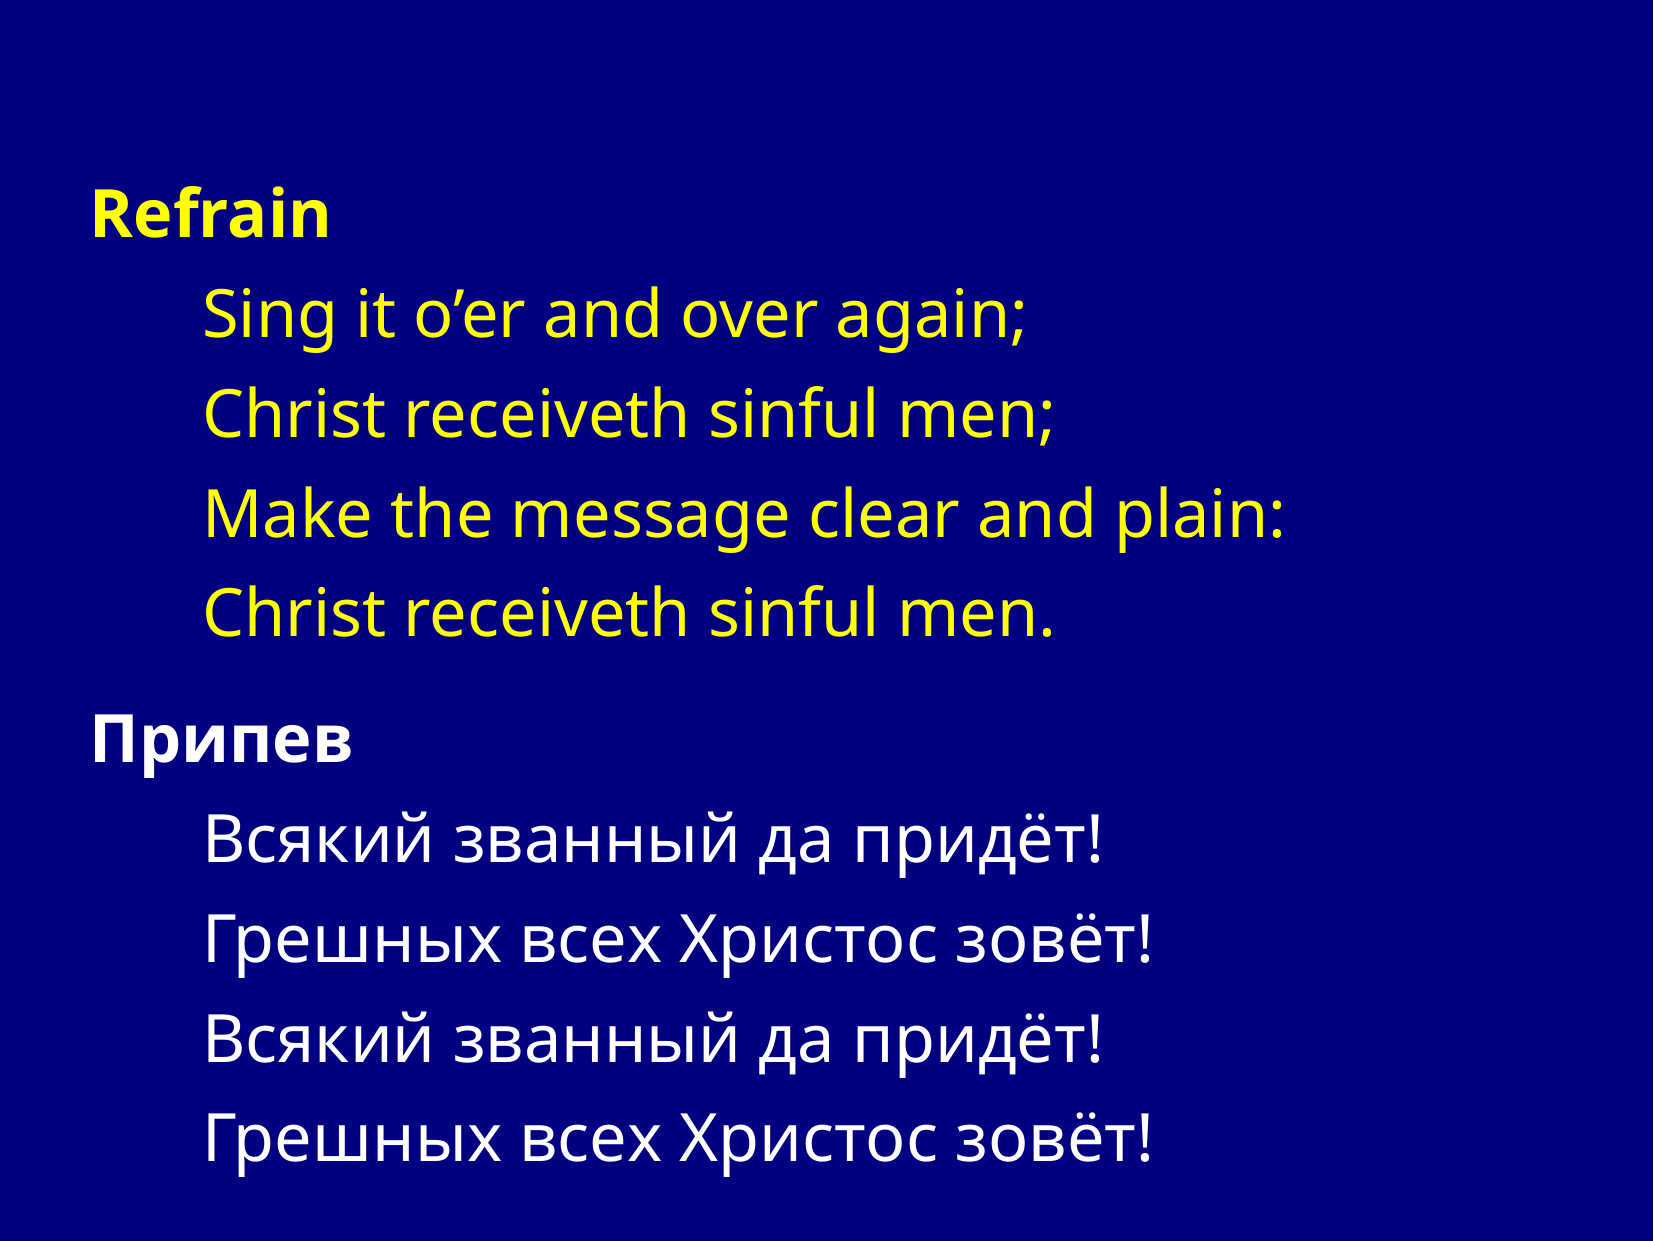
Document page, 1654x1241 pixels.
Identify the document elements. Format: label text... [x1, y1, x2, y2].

text_box Припев Всякий званный да придёт! Грешных всех Христос зовёт! Всякий званный да придёт! Грешных всех Христос зовёт! [75, 675, 1576, 1163]
text_box Refrain Sing it o’er and over again; Christ receiveth sinful men; Make the message clear and plain: Christ receiveth sinful men. [75, 150, 1576, 638]
